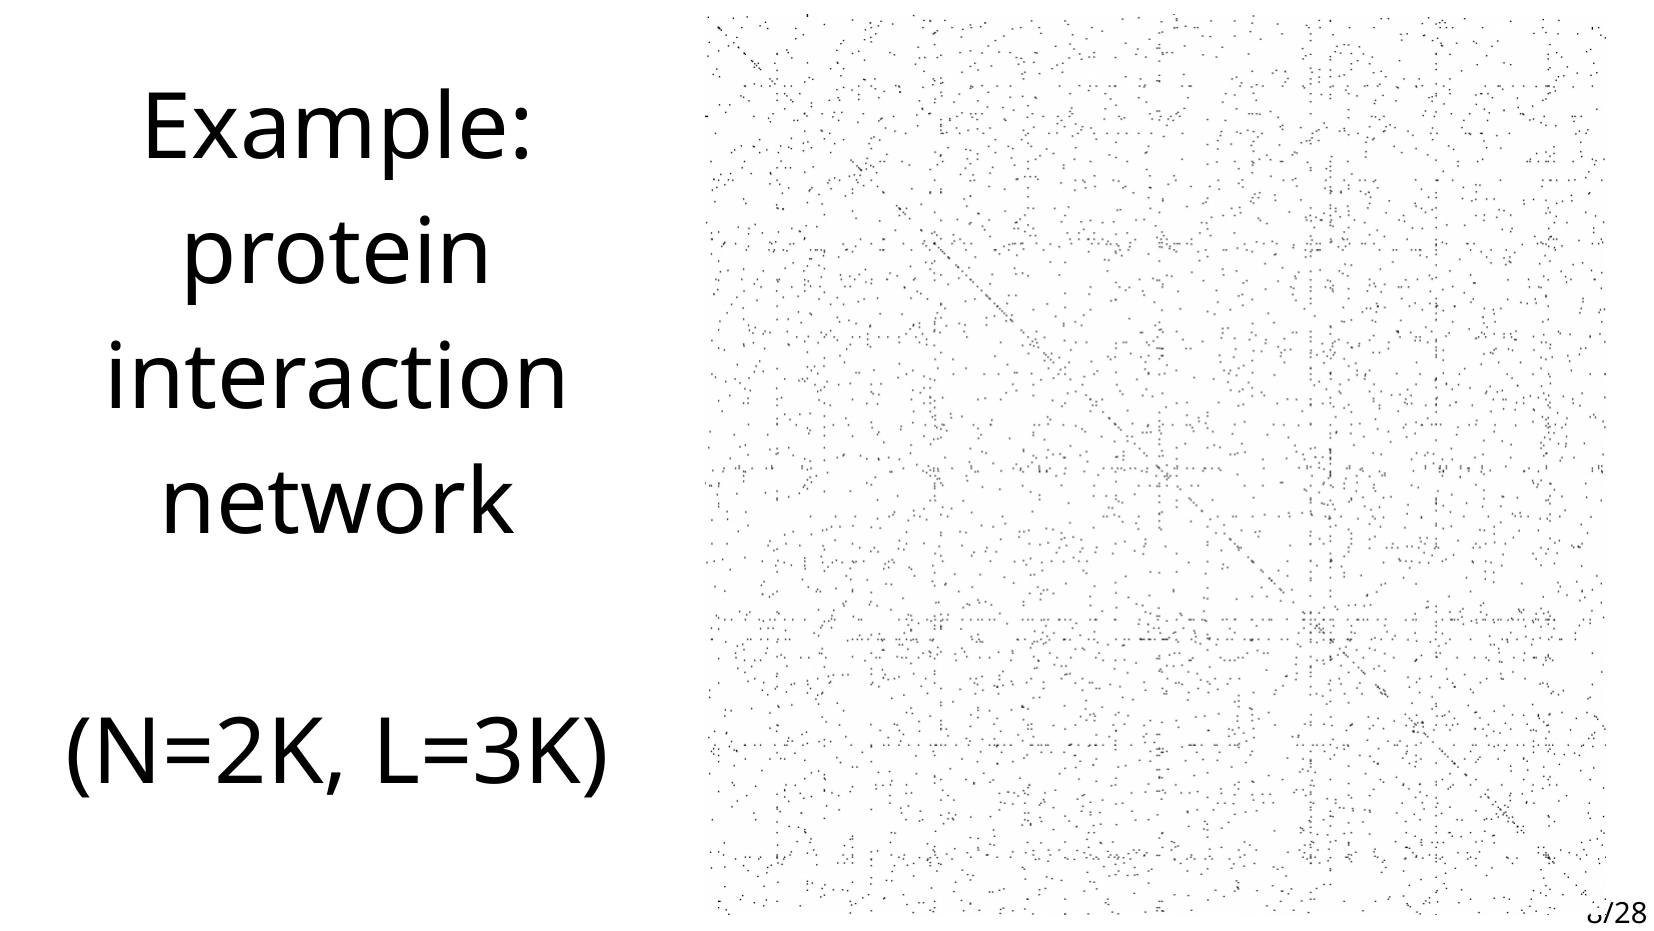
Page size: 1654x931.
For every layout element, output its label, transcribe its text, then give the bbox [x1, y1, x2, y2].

picture [705, 14, 1606, 916]
title Example: protein interaction network (N=2K, L=3K) [30, 48, 646, 823]
